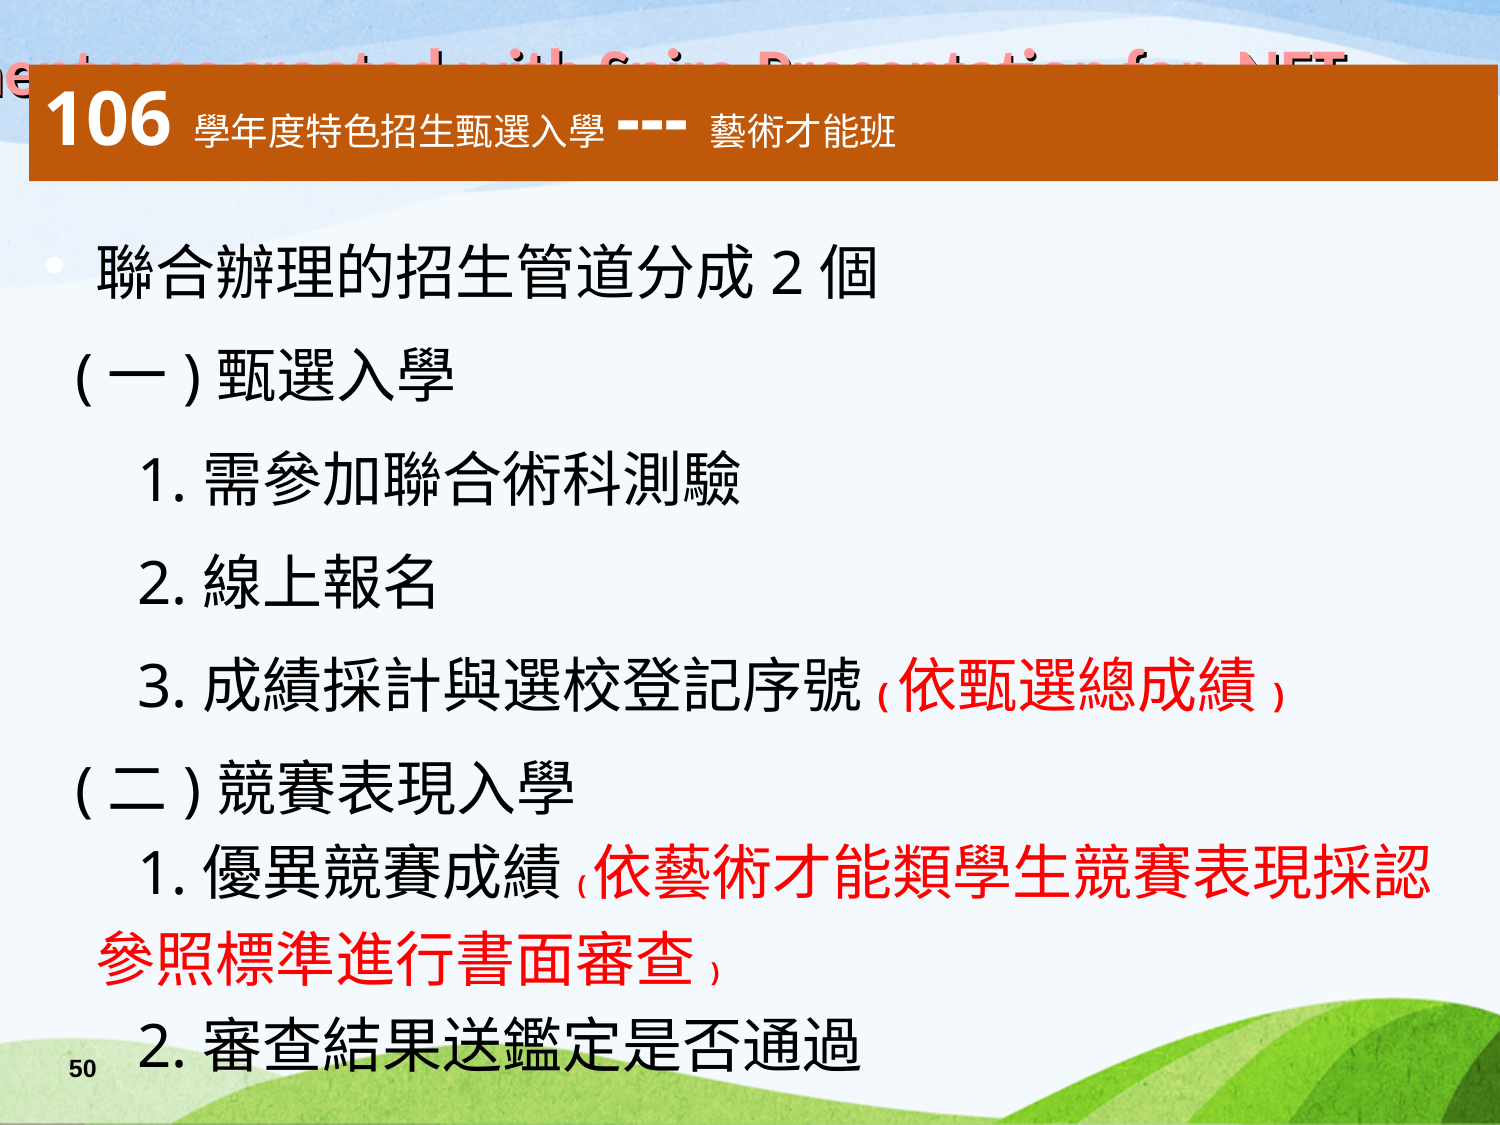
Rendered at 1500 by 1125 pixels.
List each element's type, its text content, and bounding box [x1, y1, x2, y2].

text_box 50 [54, 1049, 148, 1088]
text_box 106學年度特色招生甄選入學---藝術才能班 [29, 64, 1498, 182]
picture [0, 0, 1500, 1125]
list 聯合辦理的招生管道分成2個 (一)甄選入學 1.需參加聯合術科測驗 2.線上報名 3.成績採計與選校登記序號(依甄選總成績) (二)競賽表現入學 1.優異競賽成績(依藝術才能類學生競賽表現採認參照標準進行書面審查) 2.審查結果送鑑定是否通過 [29, 231, 1469, 1105]
